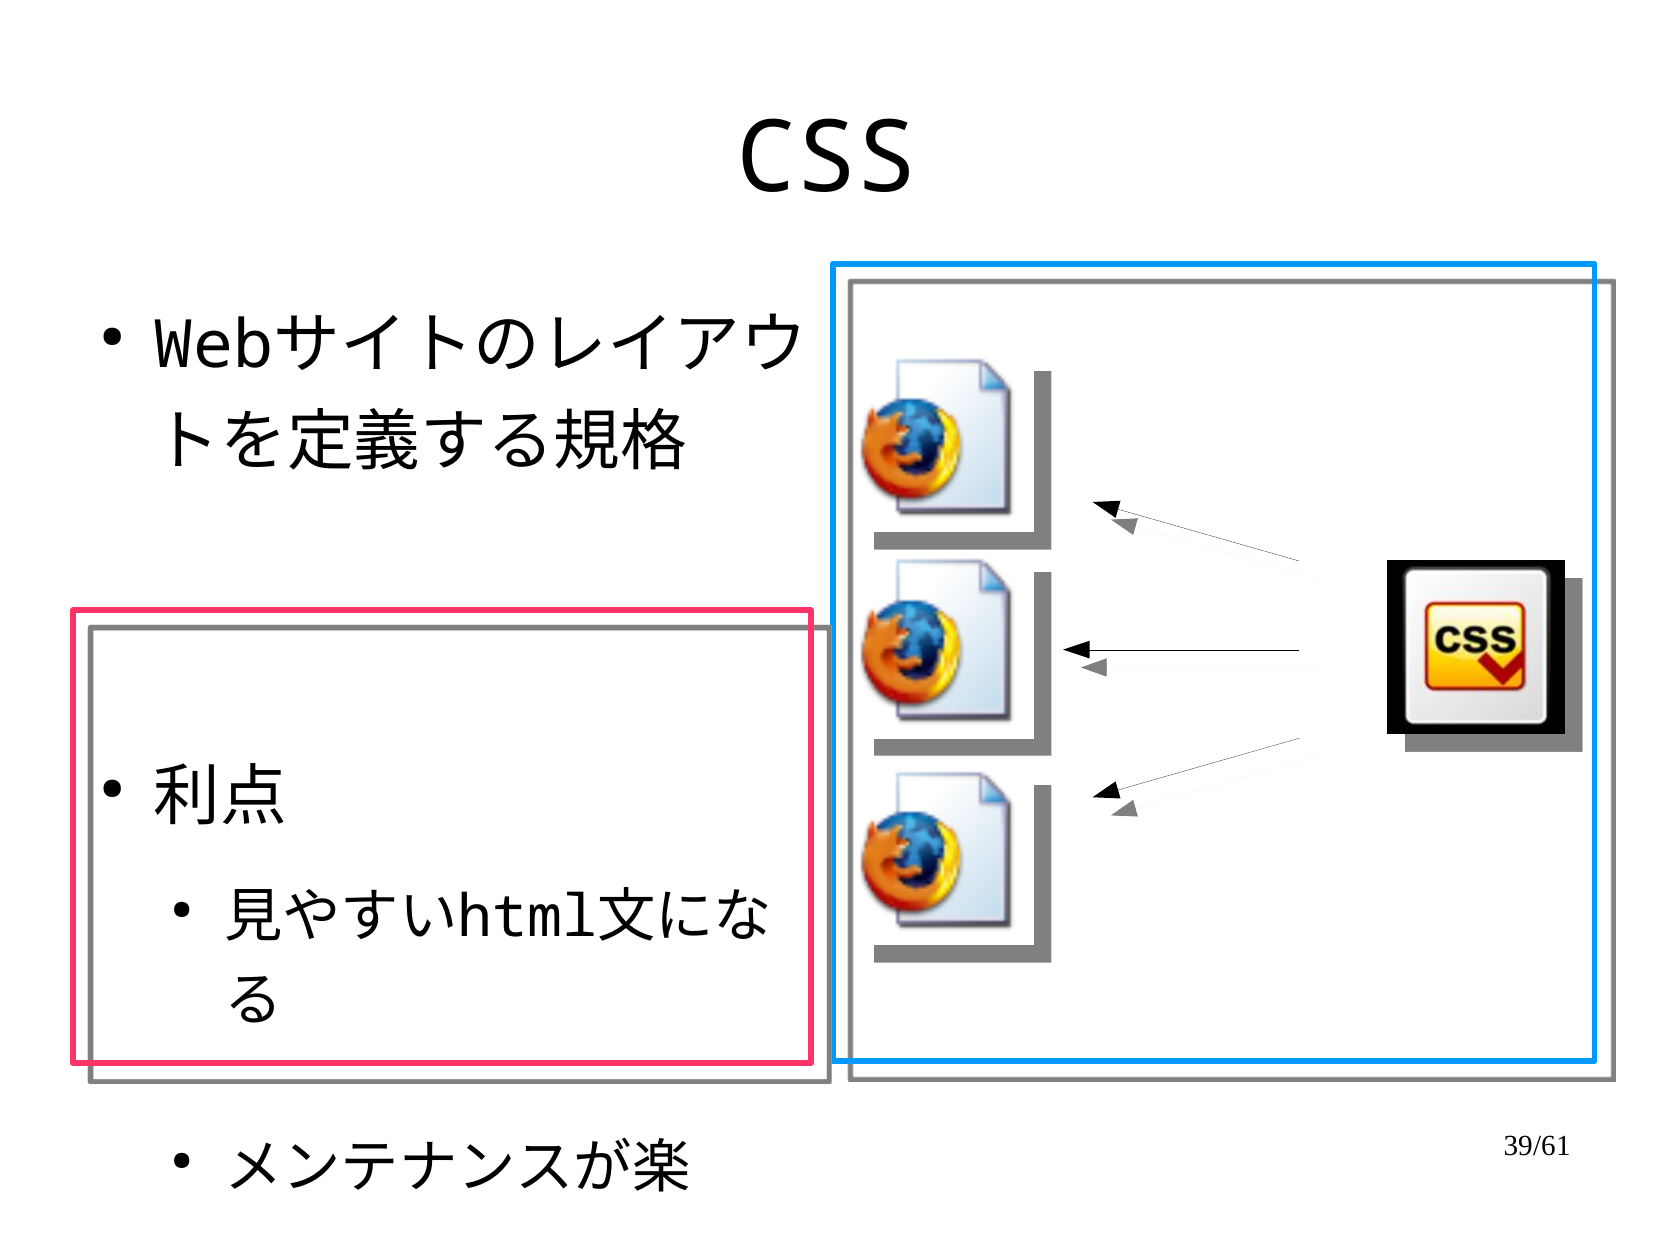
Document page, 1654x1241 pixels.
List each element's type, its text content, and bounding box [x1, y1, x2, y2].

picture [1387, 560, 1565, 734]
picture [856, 354, 1034, 532]
list Webサイトのレイアウトを定義する規格 利点 見やすいhtml文になる メンテナンスが楽 [94, 631, 826, 1079]
list Webサイトのレイアウトを定義する規格 利点 見やすいhtml文になる メンテナンスが楽 [82, 1066, 827, 1109]
picture [856, 767, 1034, 945]
list Webサイトのレイアウトを定義する規格 利点 見やすいhtml文になる メンテナンスが楽 [82, 290, 827, 624]
list Webサイトのレイアウトを定義する規格 利点 見やすいhtml文になる メンテナンスが楽 [94, 631, 808, 1060]
title CSS [82, 49, 1571, 257]
list Webサイトのレイアウトを定義する規格 利点 見やすいhtml文になる メンテナンスが楽 [82, 613, 808, 1060]
picture [856, 554, 1034, 739]
